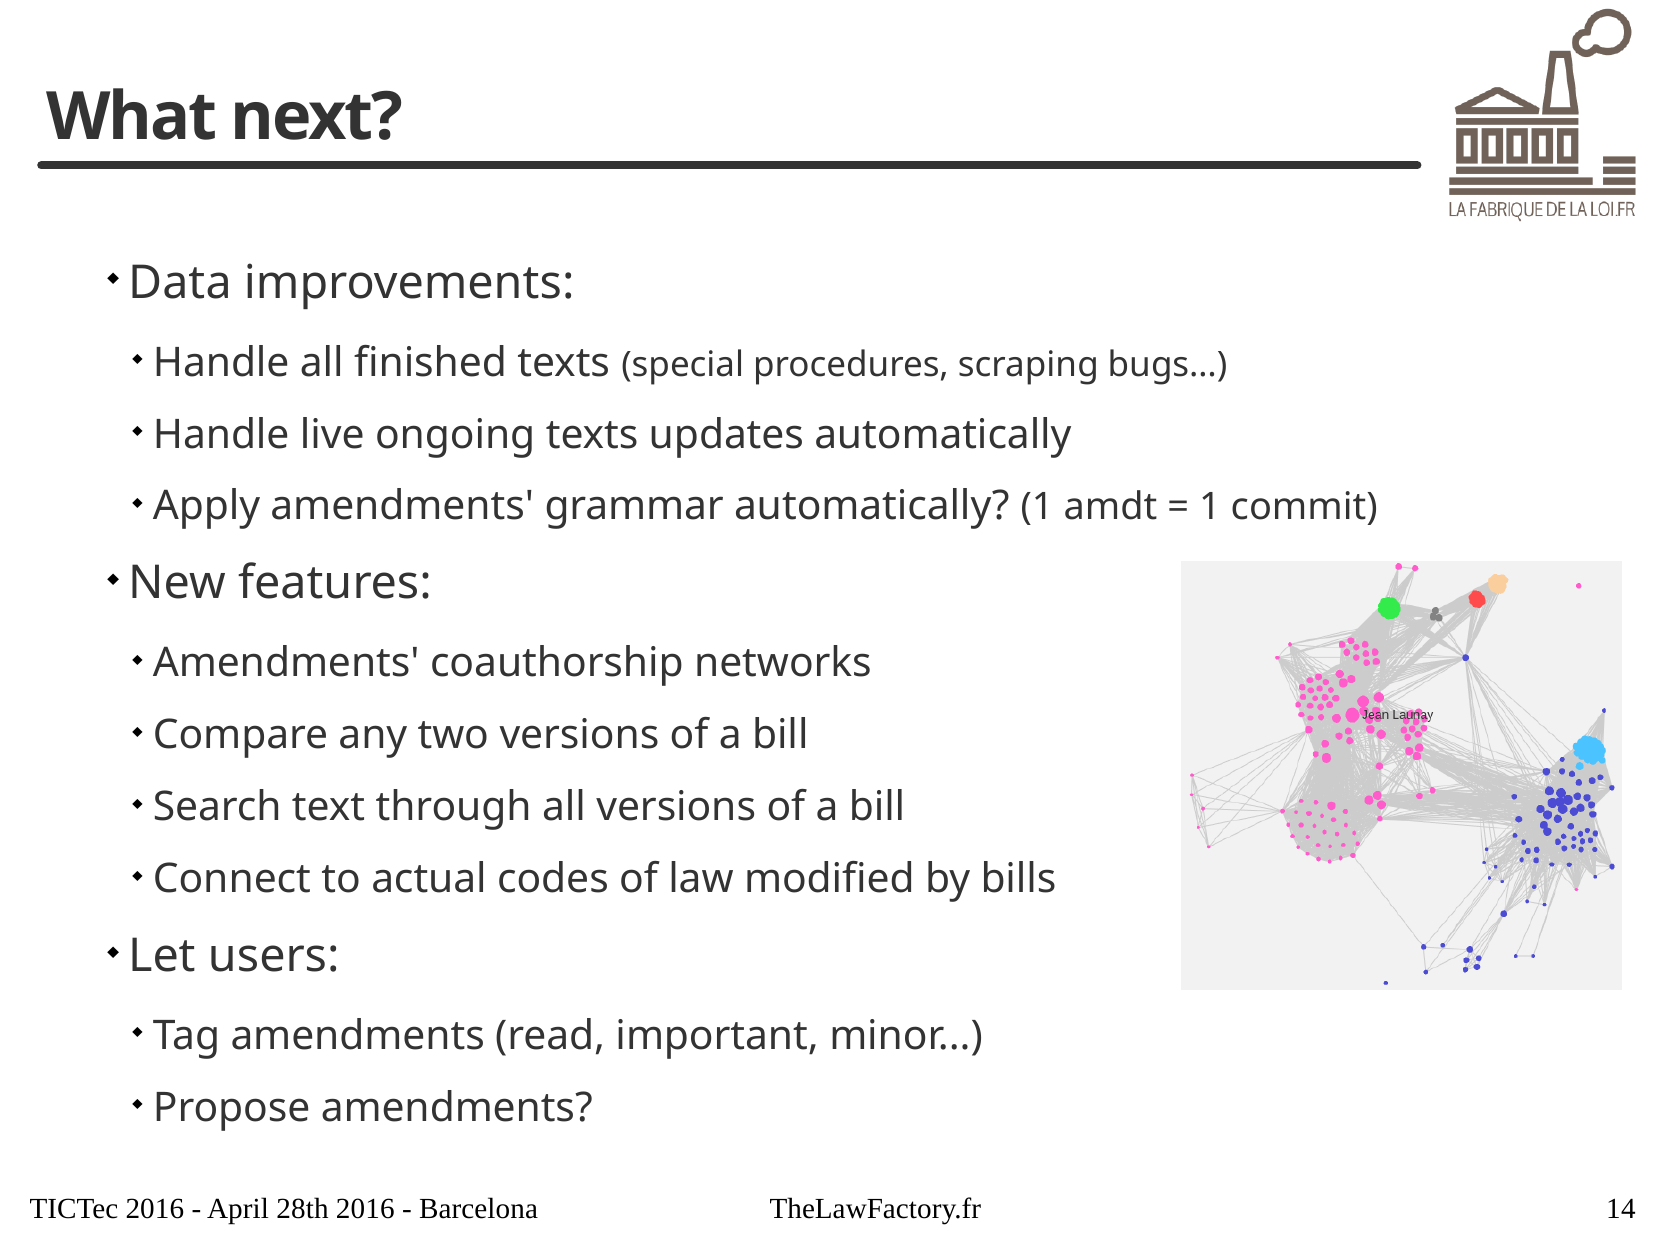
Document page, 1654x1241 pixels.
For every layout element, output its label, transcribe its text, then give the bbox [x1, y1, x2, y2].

picture [1429, 0, 1654, 225]
picture [1181, 561, 1622, 993]
list Data improvements: Handle all finished texts (special procedures, scraping bugs…) Handle live ongoing texts updates automatically Apply amendments' grammar automatically? (1 amdt = 1 commit) New features: Amendments' coauthorship networks Compare any two versions of a bill Search text through all versions of a bill Connect to actual codes of law modified by bills Let users: Tag amendments (read, important, minor...) Propose amendments? [82, 248, 1607, 1134]
title What next? [29, 37, 1518, 189]
